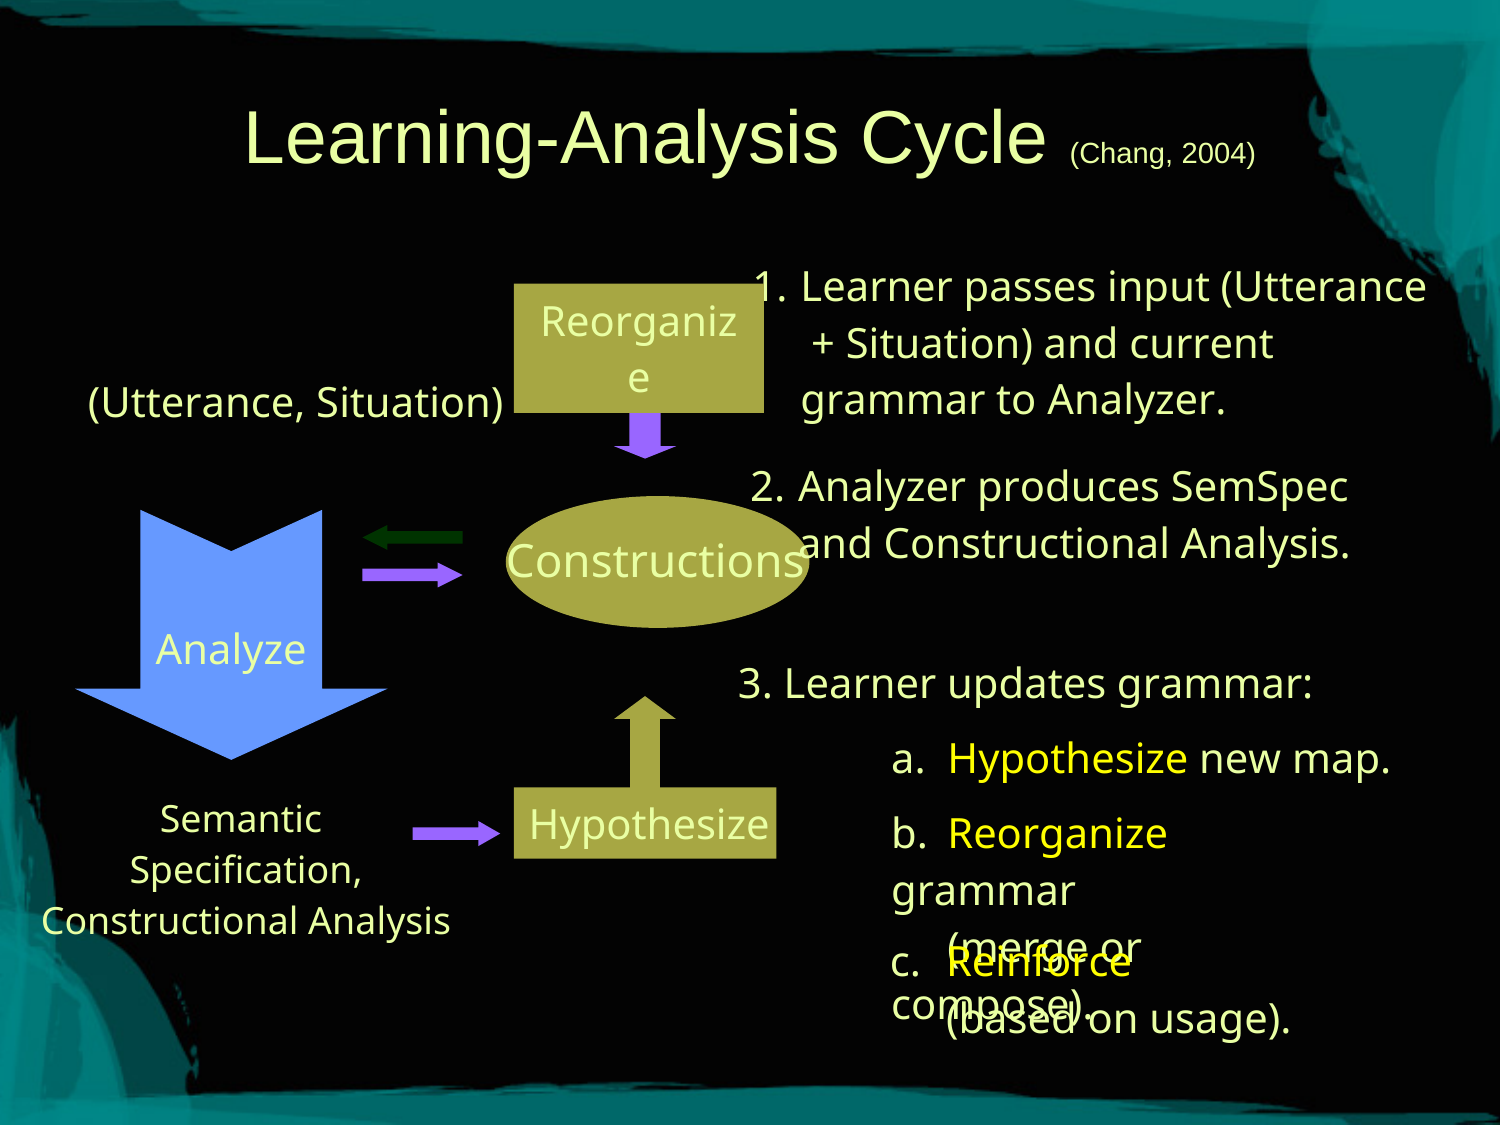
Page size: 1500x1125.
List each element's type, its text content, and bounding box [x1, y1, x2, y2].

text_box [362, 562, 463, 588]
text_box [613, 413, 677, 459]
text_box Hypothesize [513, 696, 777, 859]
text_box [538, 496, 735, 521]
text_box Reorganize [513, 283, 764, 413]
text_box Constructions [490, 521, 821, 599]
text_box 2. Analyzer produces SemSpec and Constructional Analysis. [735, 448, 1471, 579]
text_box 1. Learner passes input (Utterance + Situation) and current grammar to Analyzer. [737, 248, 1500, 436]
text_box b. Reorganize grammar (merge or compose). [838, 796, 1364, 924]
text_box Semantic Specification, Constructional Analysis [25, 784, 467, 954]
text_box 3. Learner updates grammar: [723, 646, 1479, 719]
text_box [412, 821, 501, 847]
text_box (Utterance, Situation) [72, 364, 519, 438]
text_box Analyze [74, 509, 388, 760]
picture [0, 0, 1500, 1125]
text_box a. Hypothesize new map. [838, 721, 1413, 794]
text_box c. Reinforce (based on usage). [837, 924, 1438, 1054]
title Learning-Analysis Cycle (Chang, 2004) [112, 49, 1388, 225]
text_box [532, 599, 784, 628]
text_box [362, 524, 463, 550]
